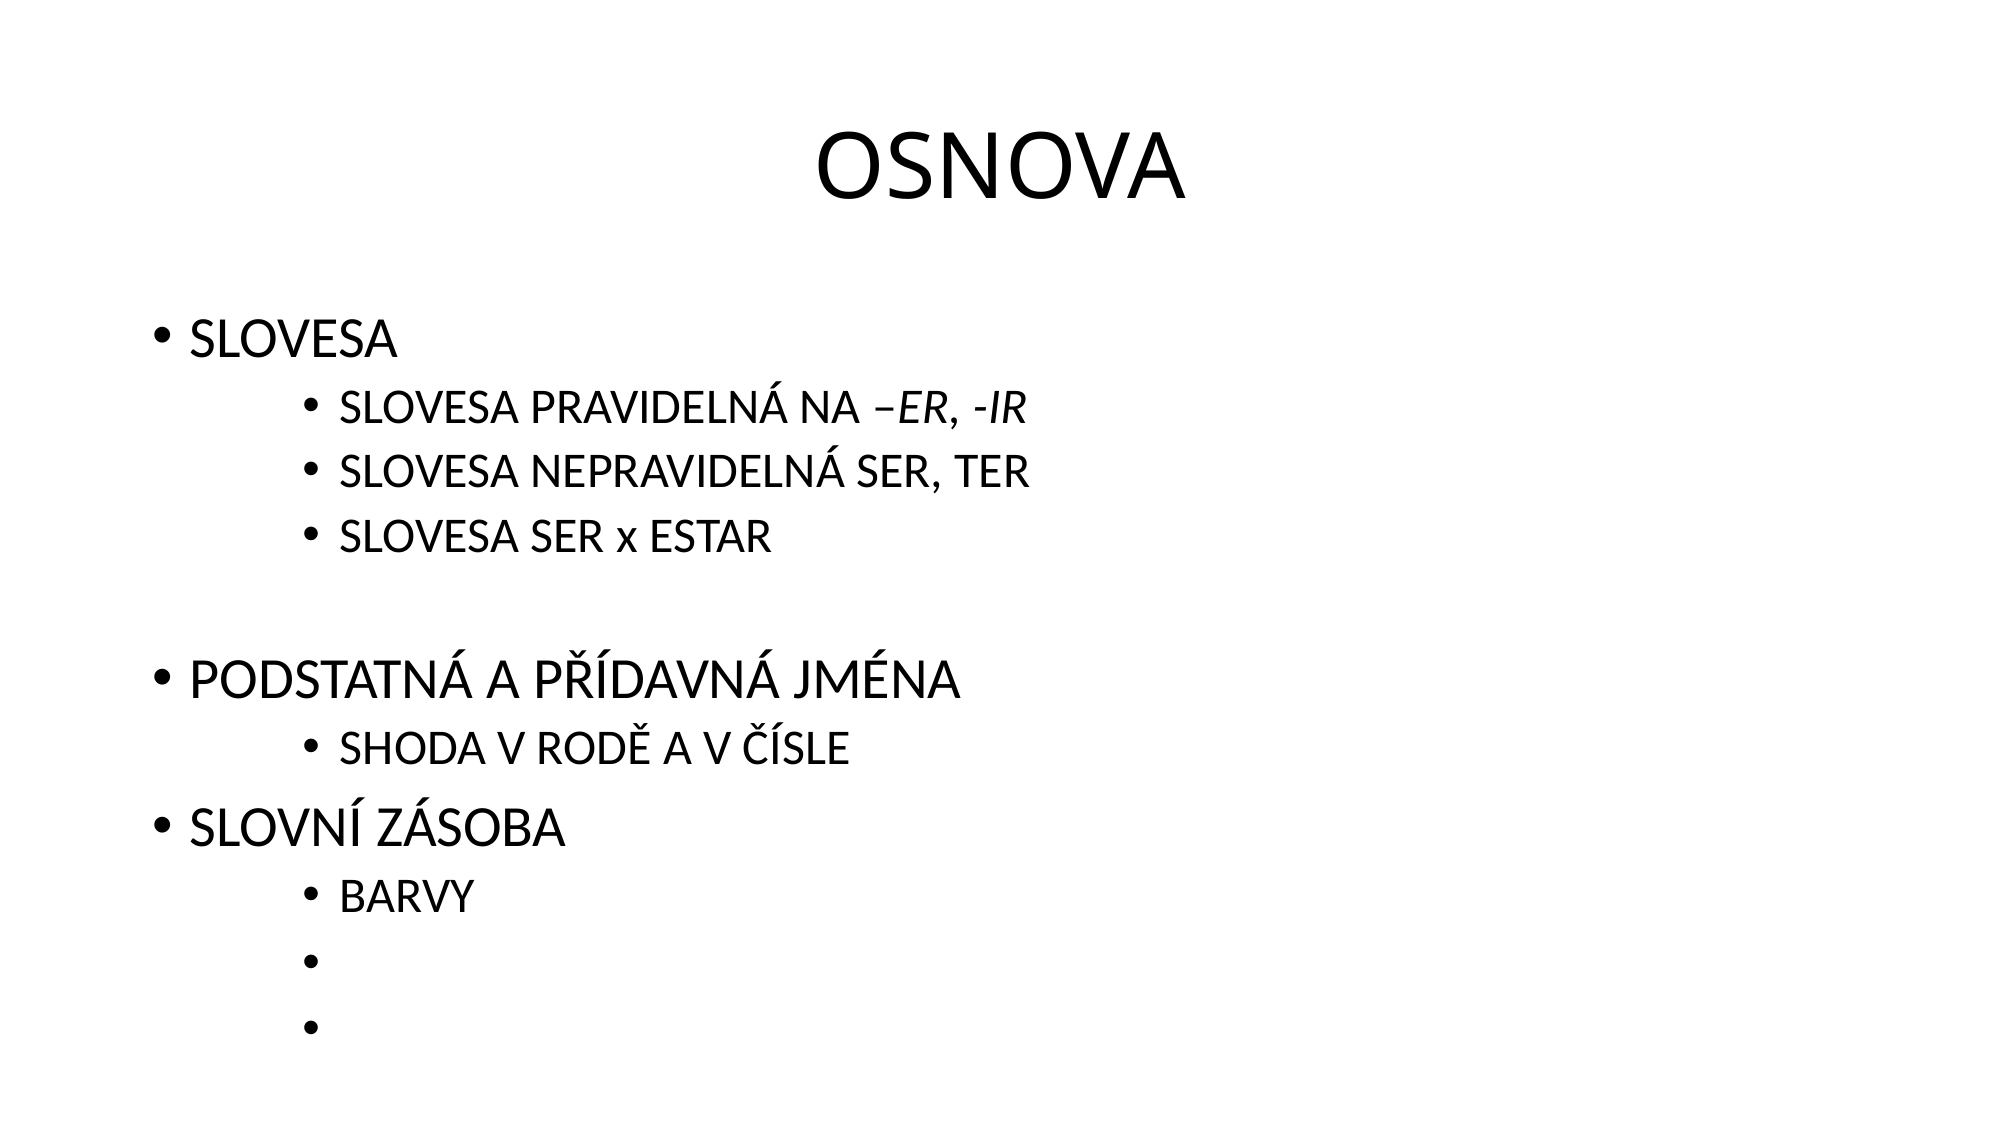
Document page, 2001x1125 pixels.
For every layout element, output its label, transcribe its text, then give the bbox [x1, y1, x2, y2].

list SLOVESA SLOVESA PRAVIDELNÁ NA –ER, -IR SLOVESA NEPRAVIDELNÁ SER, TER SLOVESA SER x ESTAR PODSTATNÁ A PŘÍDAVNÁ JMÉNA SHODA V RODĚ A V ČÍSLE SLOVNÍ ZÁSOBA BARVY [137, 299, 1863, 1014]
title OSNOVA [137, 59, 1863, 278]
